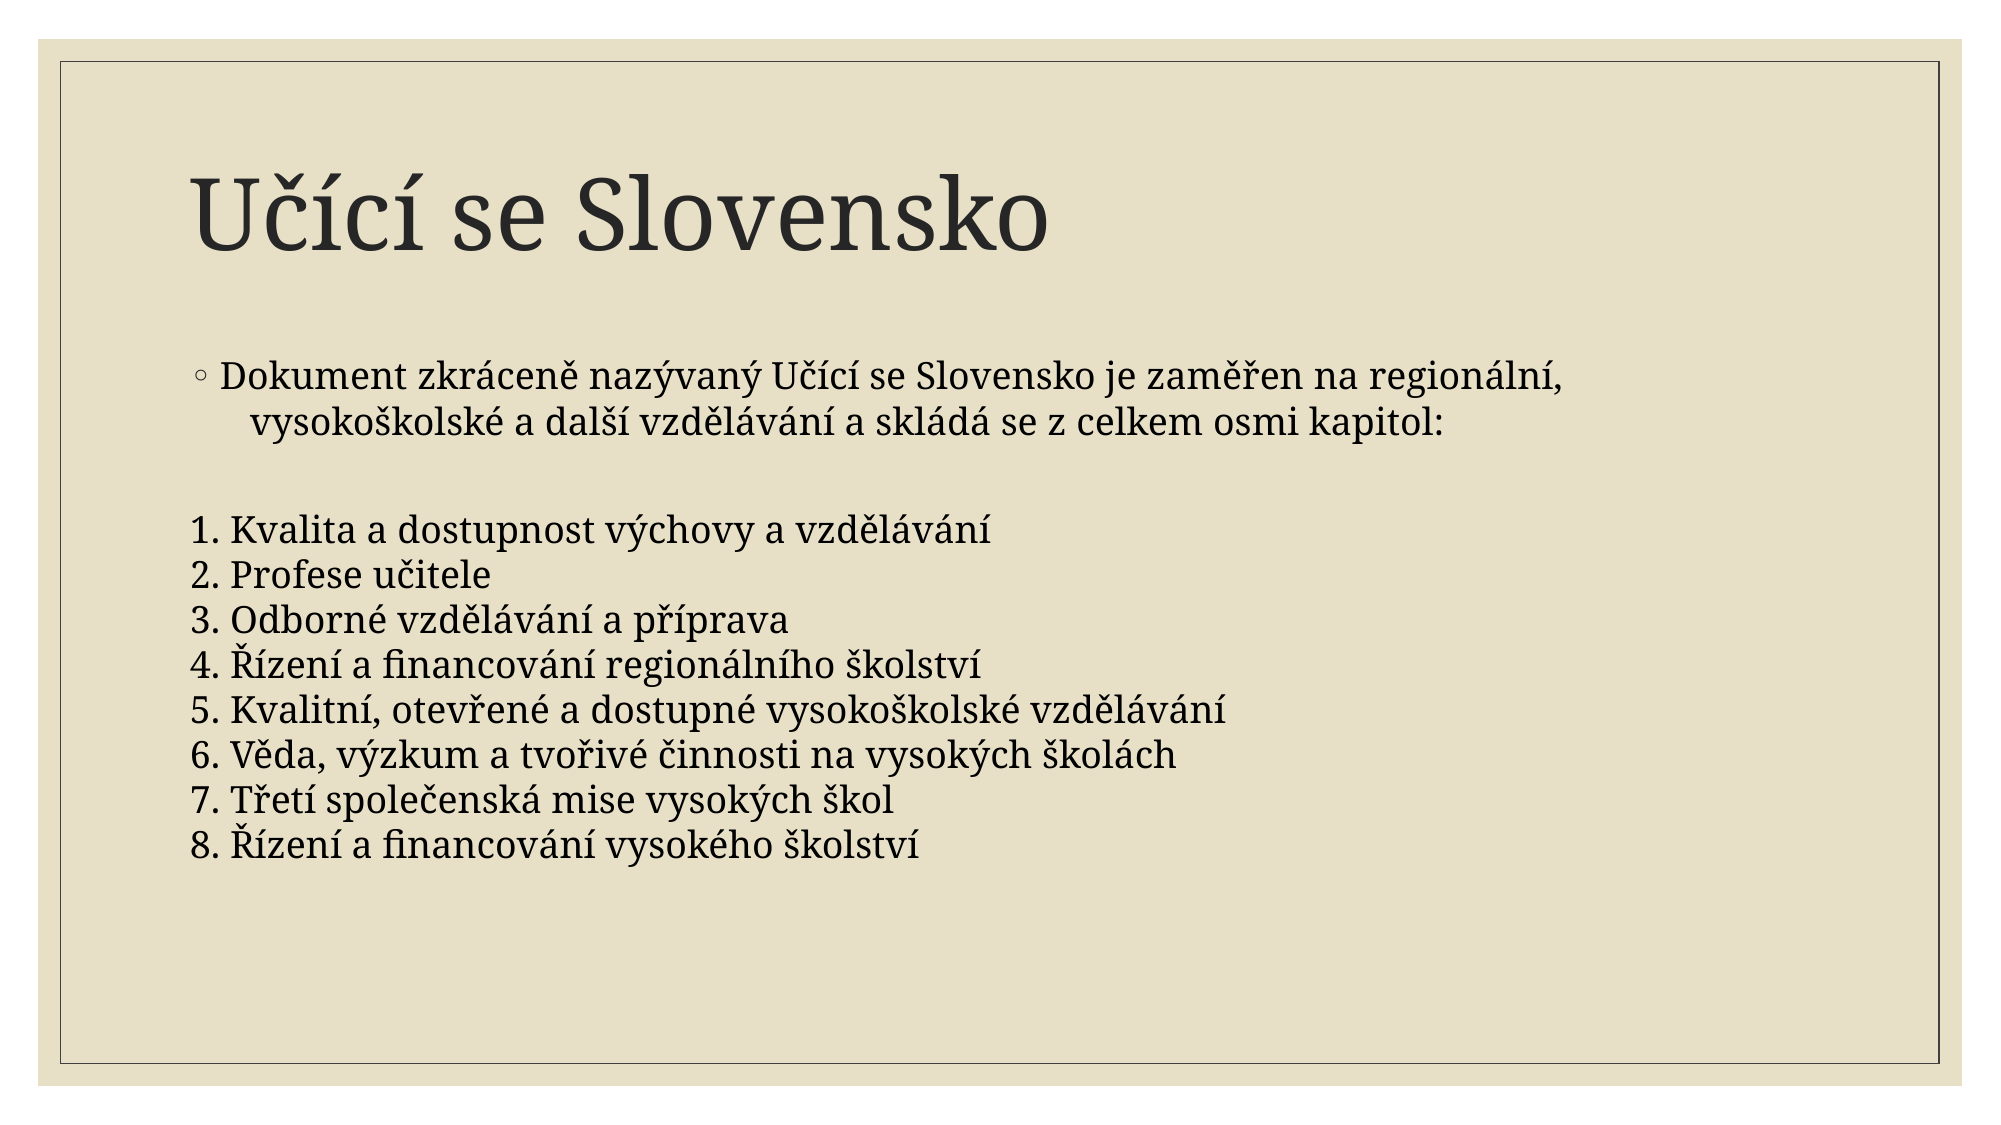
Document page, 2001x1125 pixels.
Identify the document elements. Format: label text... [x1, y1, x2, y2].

title Učící se Slovensko [174, 105, 1825, 331]
list Dokument zkráceně nazývaný Učící se Slovensko je zaměřen na regionální, vysokoškolské a další vzdělávání a skládá se z celkem osmi kapitol: 1. Kvalita a dostupnost výchovy a vzdělávání 2. Profese učitele 3. Odborné vzdělávání a příprava 4. Řízení a financování regionálního školství 5. Kvalitní, otevřené a dostupné vysokoškolské vzdělávání 6. Věda, výzkum a tvořivé činnosti na vysokých školách 7. Třetí společenská mise vysokých škol 8. Řízení a financování vysokého školství [174, 345, 1825, 991]
